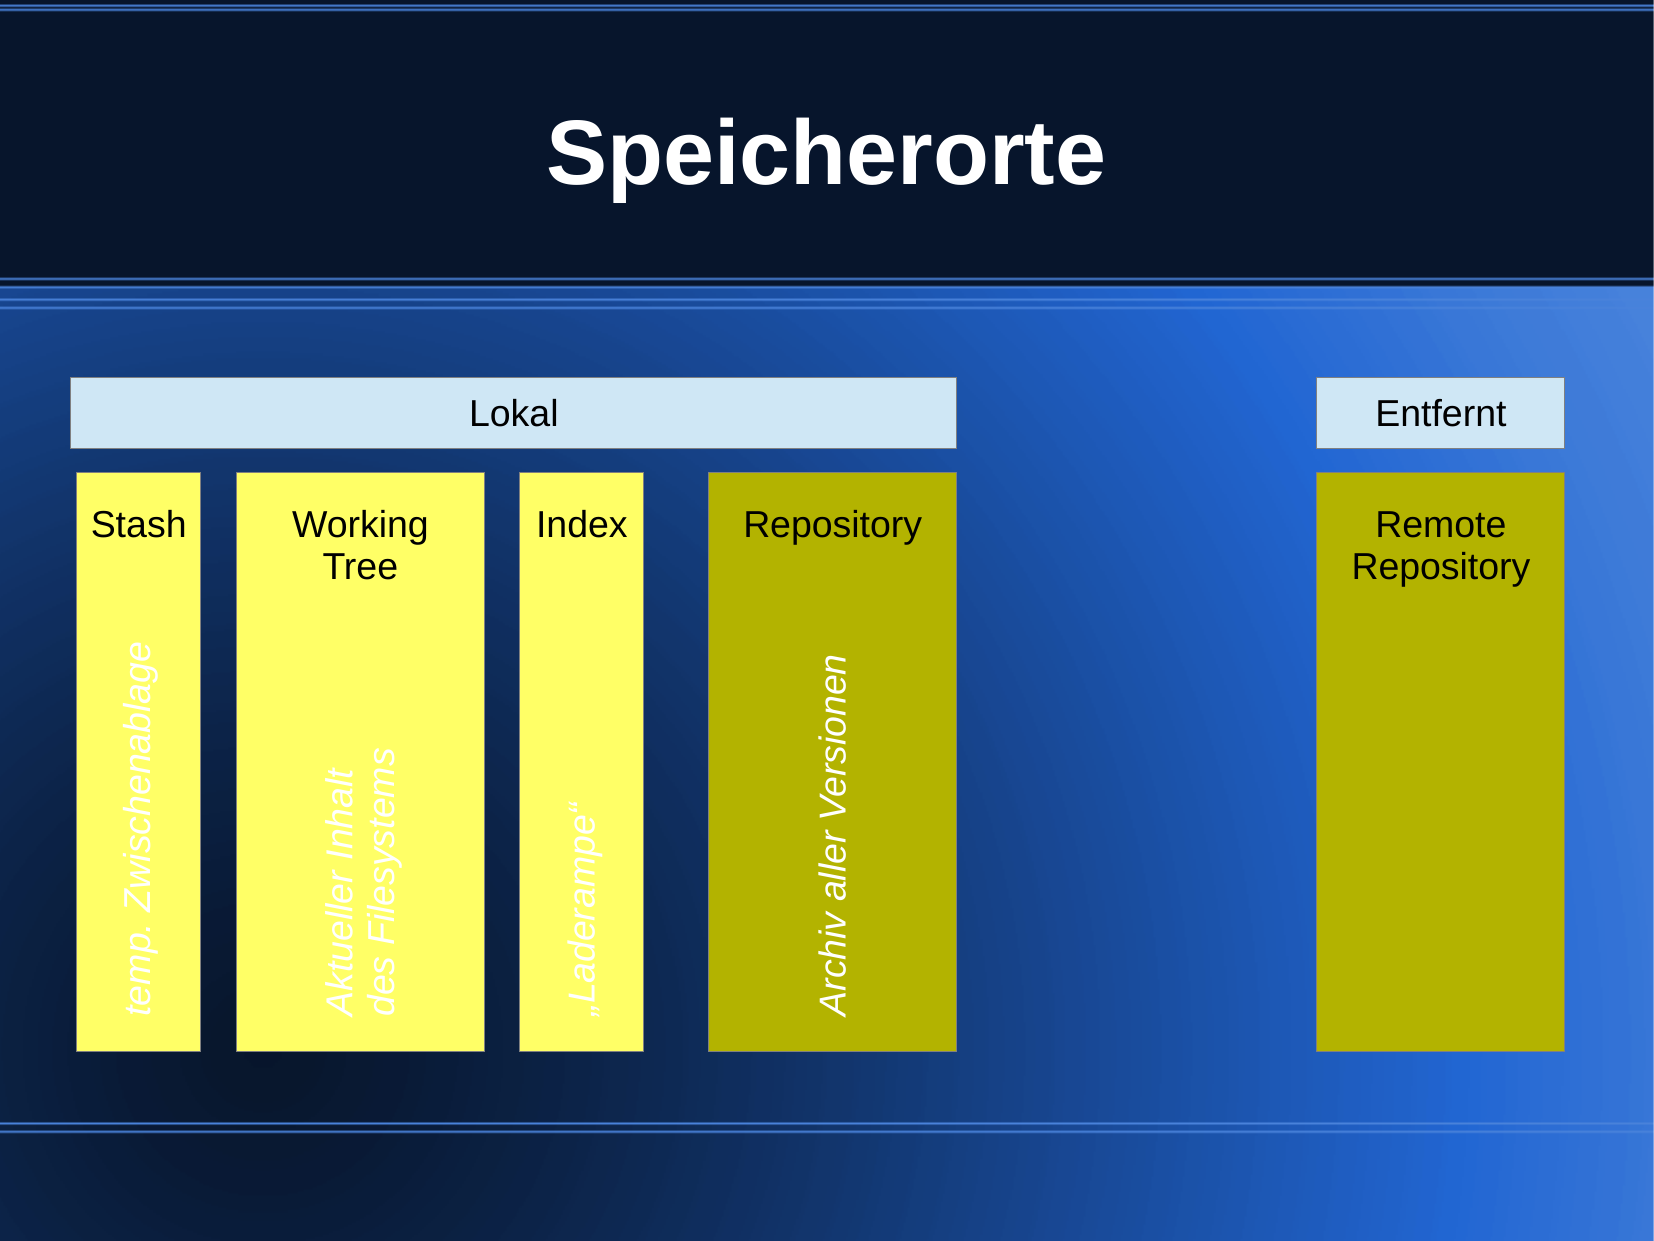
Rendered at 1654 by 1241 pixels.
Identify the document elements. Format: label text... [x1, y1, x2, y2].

text_box Stash [76, 472, 201, 1052]
text_box „Laderampe“ [553, 789, 611, 1032]
title Speicherorte [82, 49, 1571, 257]
text_box Index [519, 472, 644, 1052]
text_box Archiv aller Versionen [804, 639, 862, 1032]
picture [0, 0, 1654, 1241]
text_box Repository [708, 472, 957, 1052]
text_box Remote Repository [1316, 472, 1565, 1052]
text_box Aktueller Inhalt des Filesystems [310, 733, 410, 1032]
text_box Entfernt [1316, 377, 1565, 449]
text_box Lokal [70, 377, 957, 449]
text_box Working Tree [236, 472, 485, 1052]
text_box temp. Zwischenablage [108, 627, 166, 1032]
